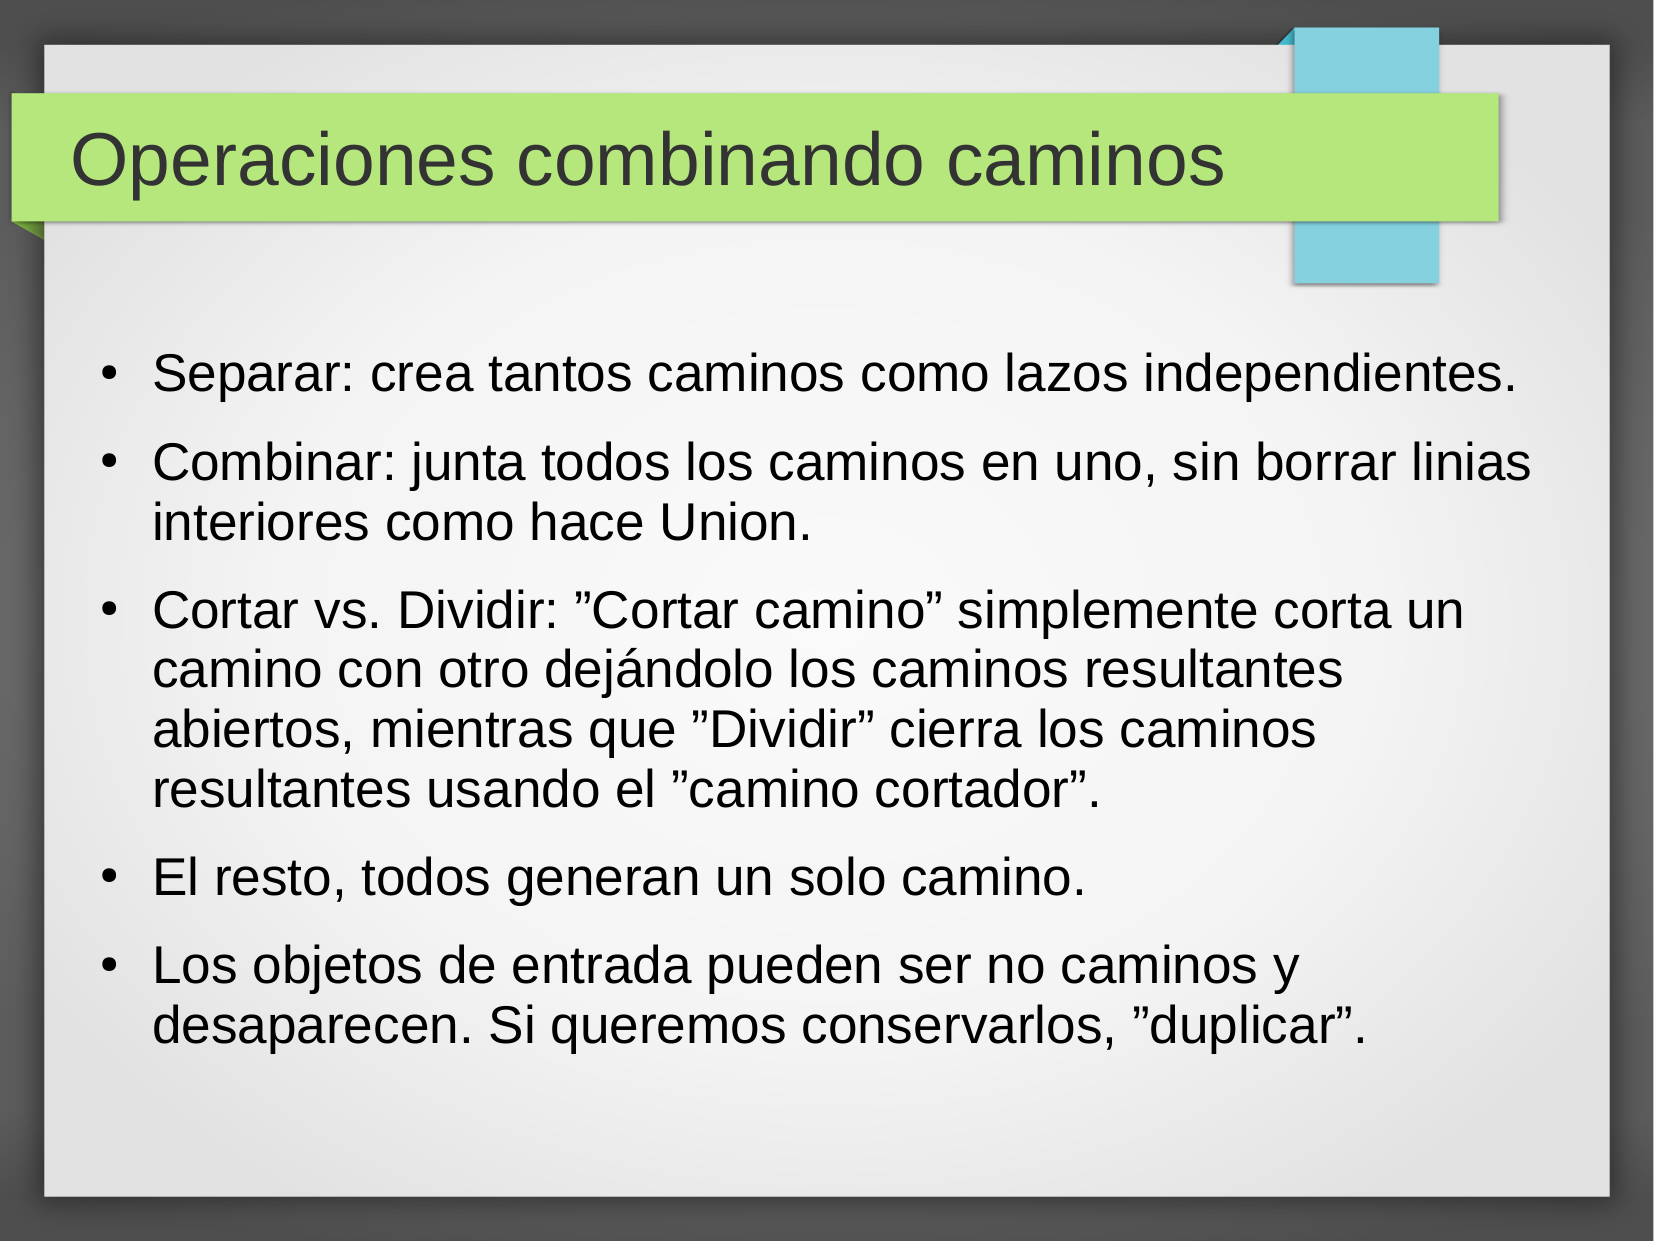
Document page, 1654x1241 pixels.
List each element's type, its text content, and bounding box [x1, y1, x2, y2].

title Operaciones combinando caminos [70, 106, 1229, 213]
list Separar: crea tantos caminos como lazos independientes. Combinar: junta todos los caminos en uno, sin borrar linias interiores como hace Union. Cortar vs. Dividir: ”Cortar camino” simplemente corta un camino con otro dejándolo los caminos resultantes abiertos, mientras que ”Dividir” cierra los caminos resultantes usando el ”camino cortador”. El resto, todos generan un solo camino. Los objetos de entrada pueden ser no caminos y desaparecen. Si queremos conservarlos, ”duplicar”. [82, 343, 1538, 1063]
picture [0, 0, 1654, 1241]
